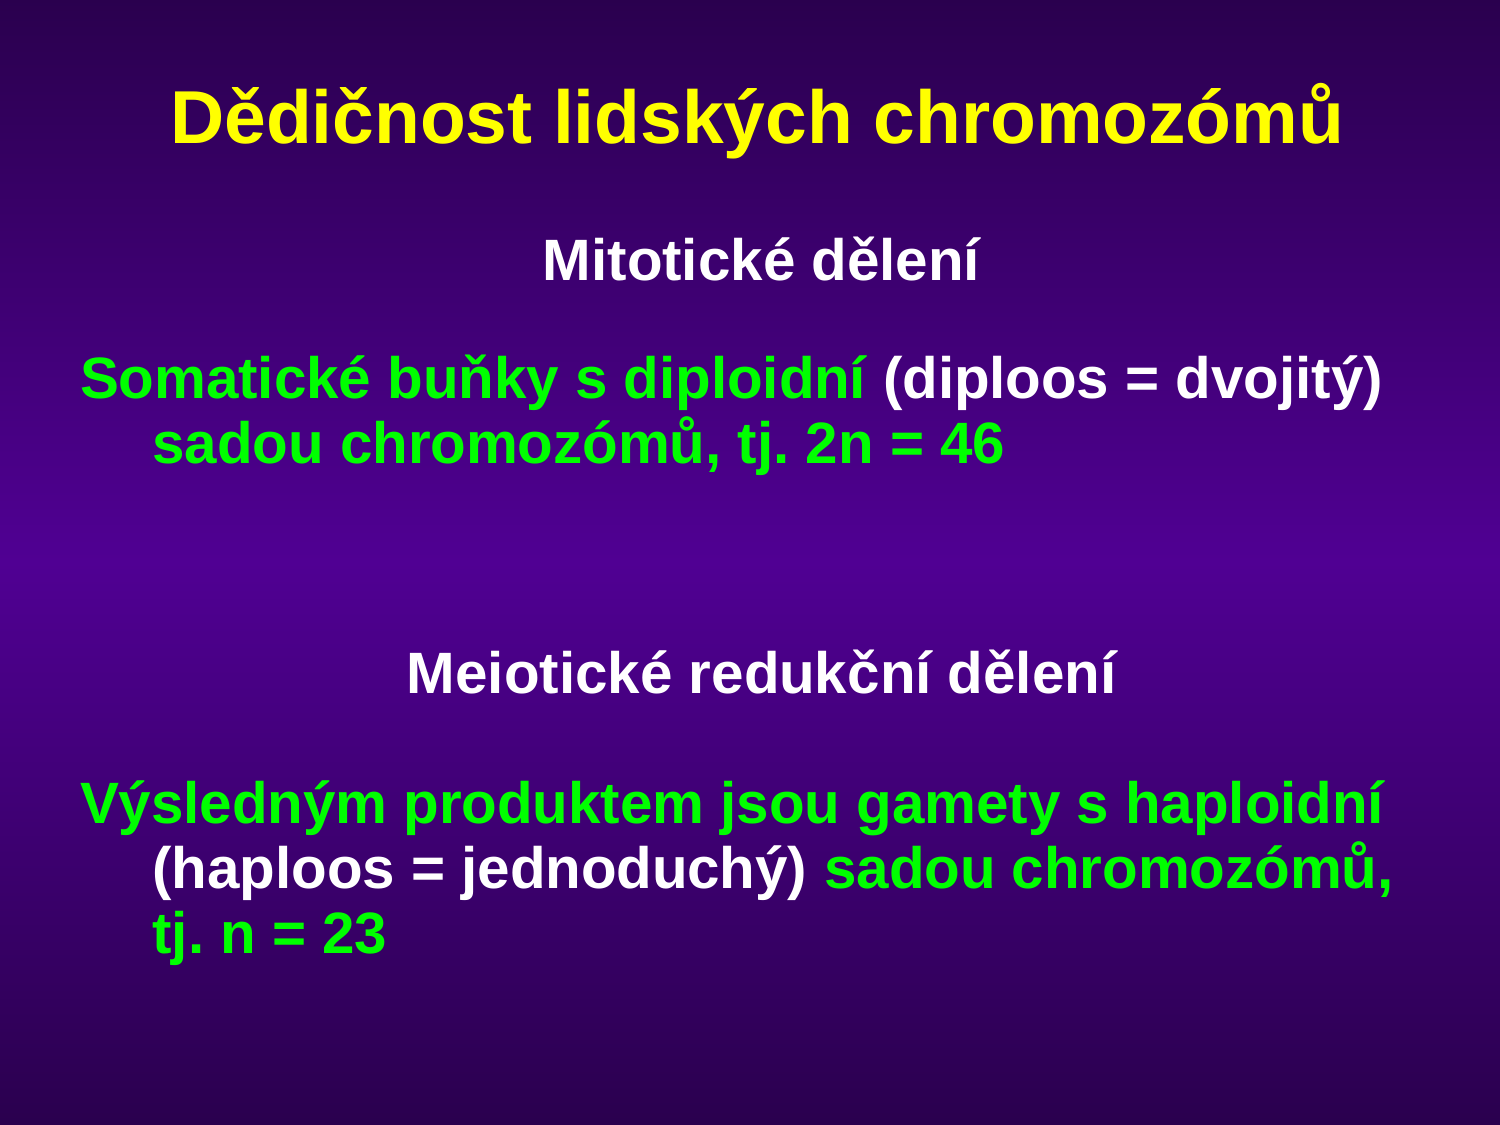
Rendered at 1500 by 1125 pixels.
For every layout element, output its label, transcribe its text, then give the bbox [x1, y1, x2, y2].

list Meiotické redukční dělení [64, 633, 1459, 719]
text_box Somatické buňky s diploidní (diploos = dvojitý) sadou chromozómů, tj. 2n = 46 [64, 337, 1459, 528]
text_box Výsledným produktem jsou gamety s haploidní (haploos = jednoduchý) sadou chromozómů, tj. n = 23 [64, 763, 1459, 1012]
text_box Mitotické dělení [64, 219, 1459, 315]
title Dědičnost lidských chromozómů [53, 61, 1463, 173]
